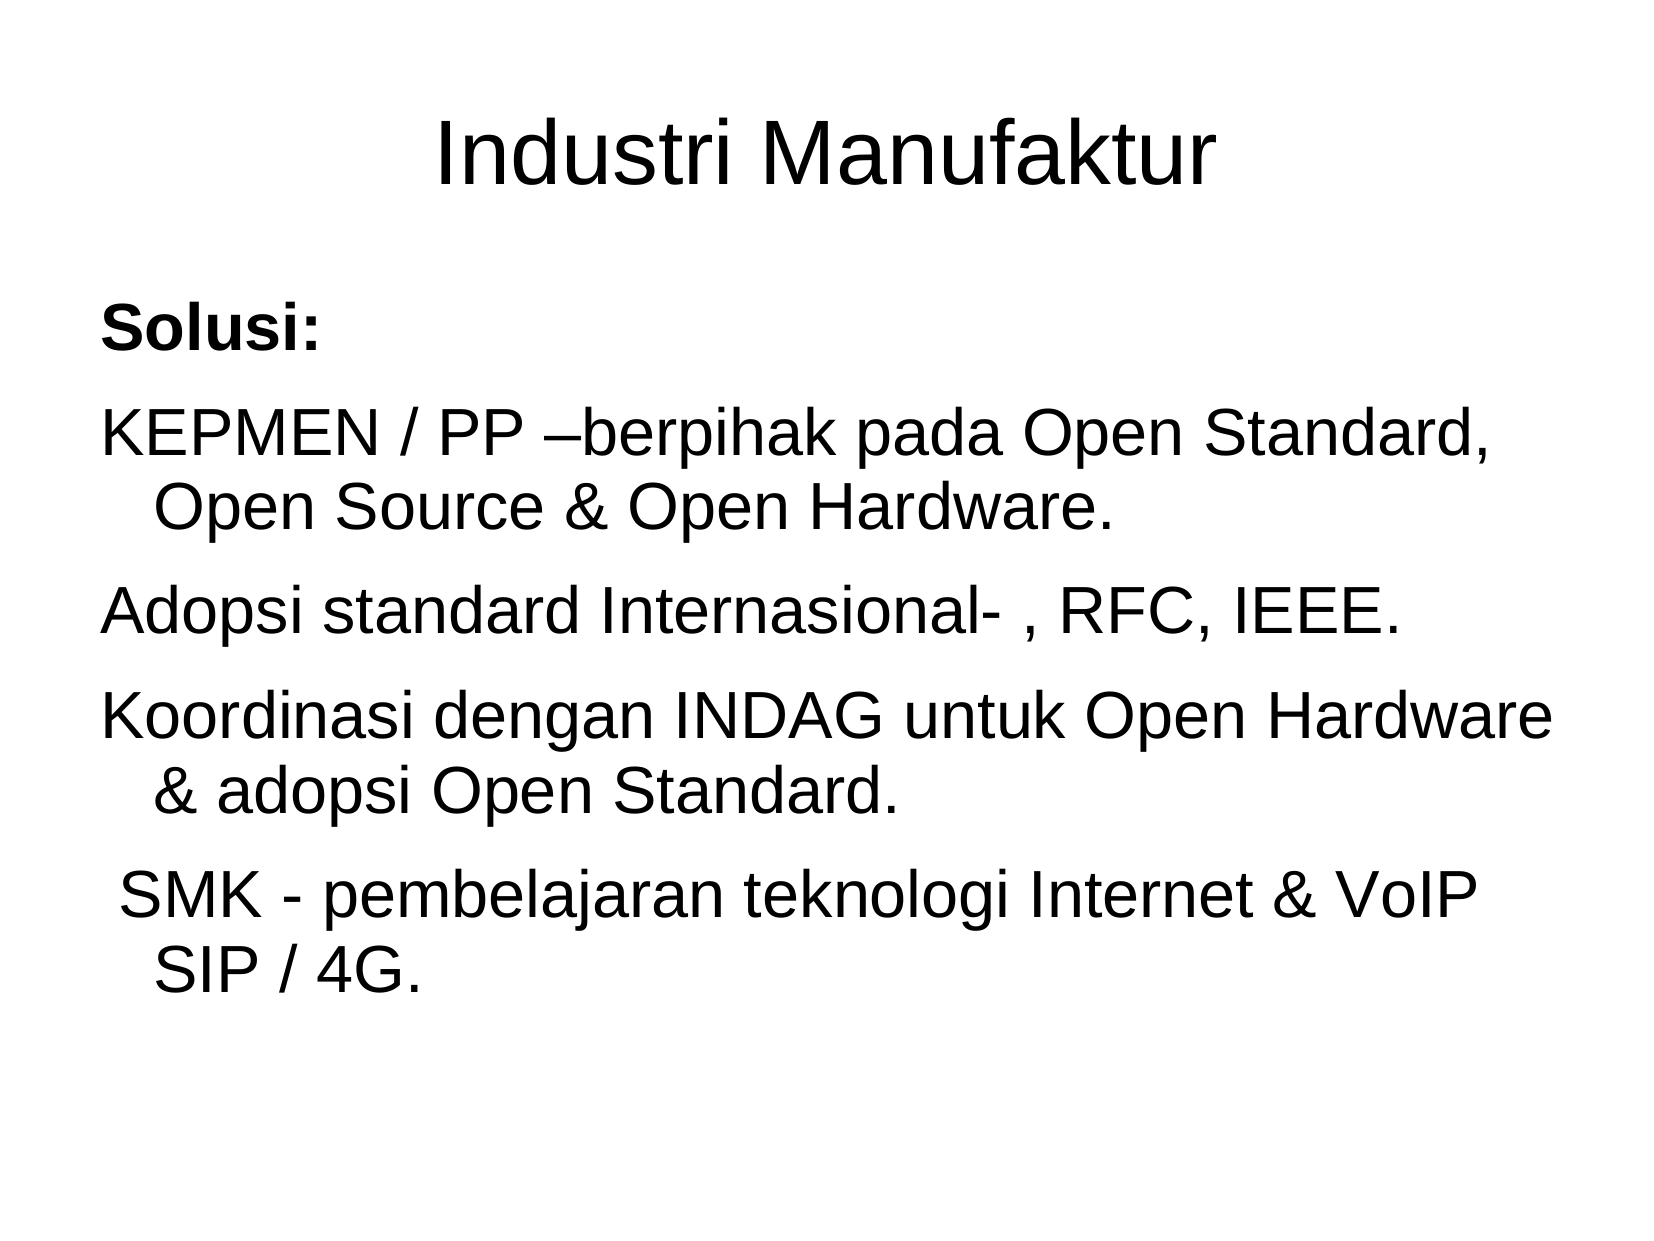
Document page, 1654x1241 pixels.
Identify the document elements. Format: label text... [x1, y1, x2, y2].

title Industri Manufaktur [82, 56, 1571, 250]
list Solusi: KEPMEN / PP –berpihak pada Open Standard, Open Source & Open Hardware. Adopsi standard Internasional- , RFC, IEEE. Koordinasi dengan INDAG untuk Open Hardware & adopsi Open Standard. SMK - pembelajaran teknologi Internet & VoIP SIP / 4G. [82, 290, 1571, 1205]
